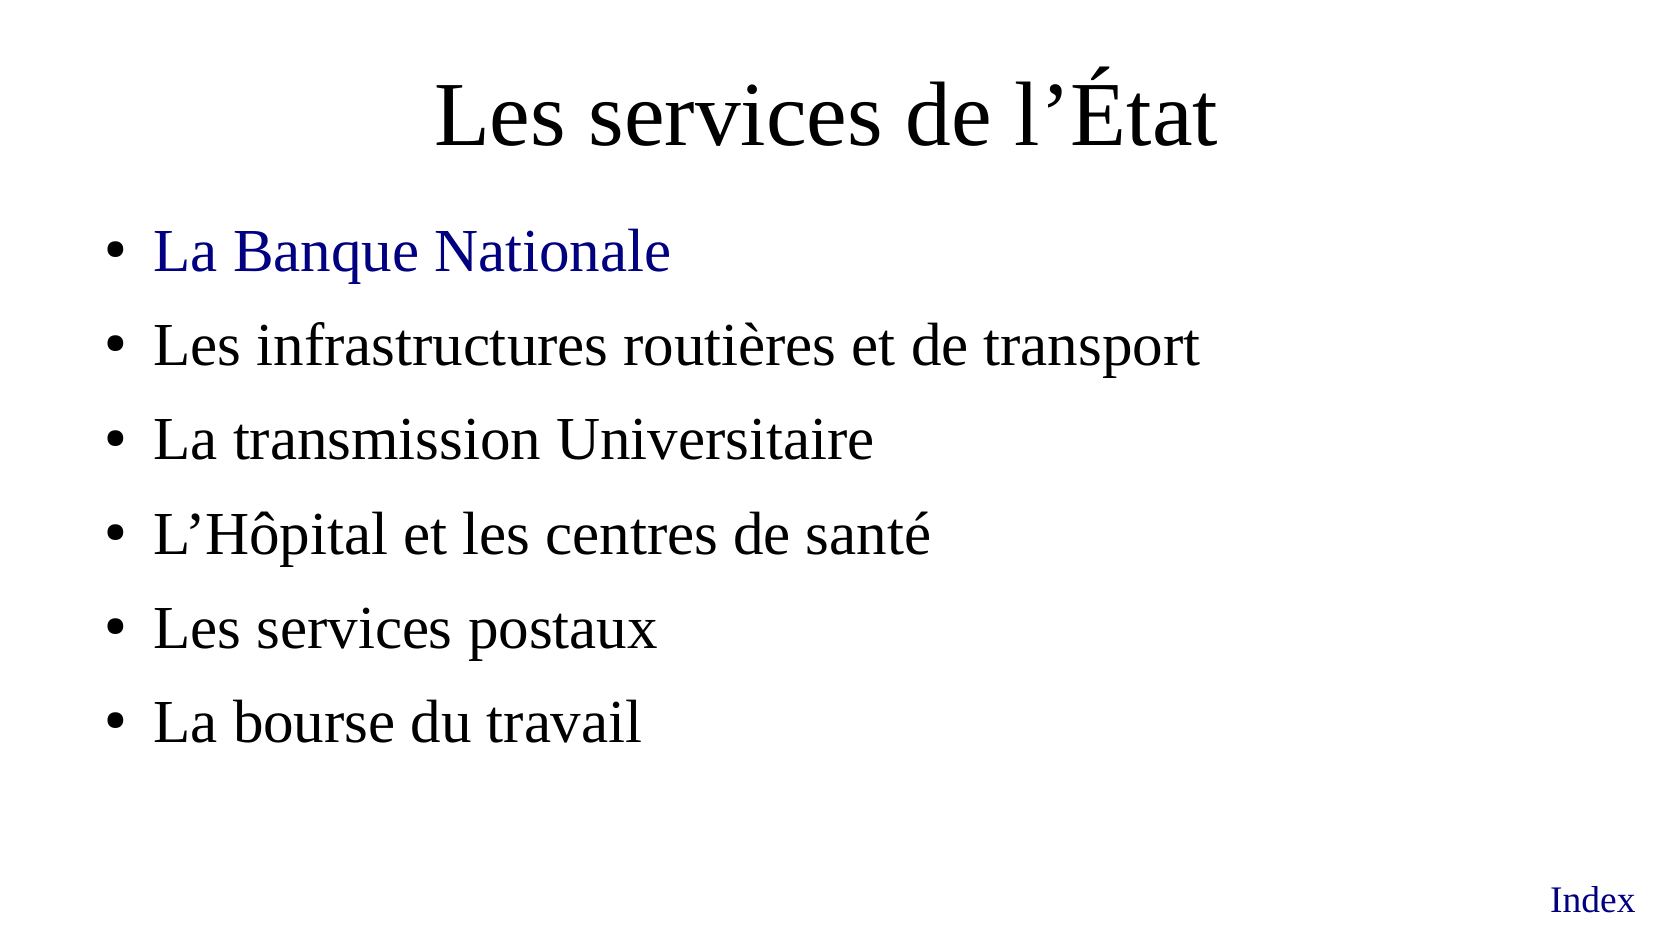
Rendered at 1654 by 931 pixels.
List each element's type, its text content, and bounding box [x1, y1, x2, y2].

title Les services de l’État [82, 36, 1571, 193]
list La Banque Nationale Les infrastructures routières et de transport La transmission Universitaire L’Hôpital et les centres de santé Les services postaux La bourse du travail [88, 217, 1577, 757]
